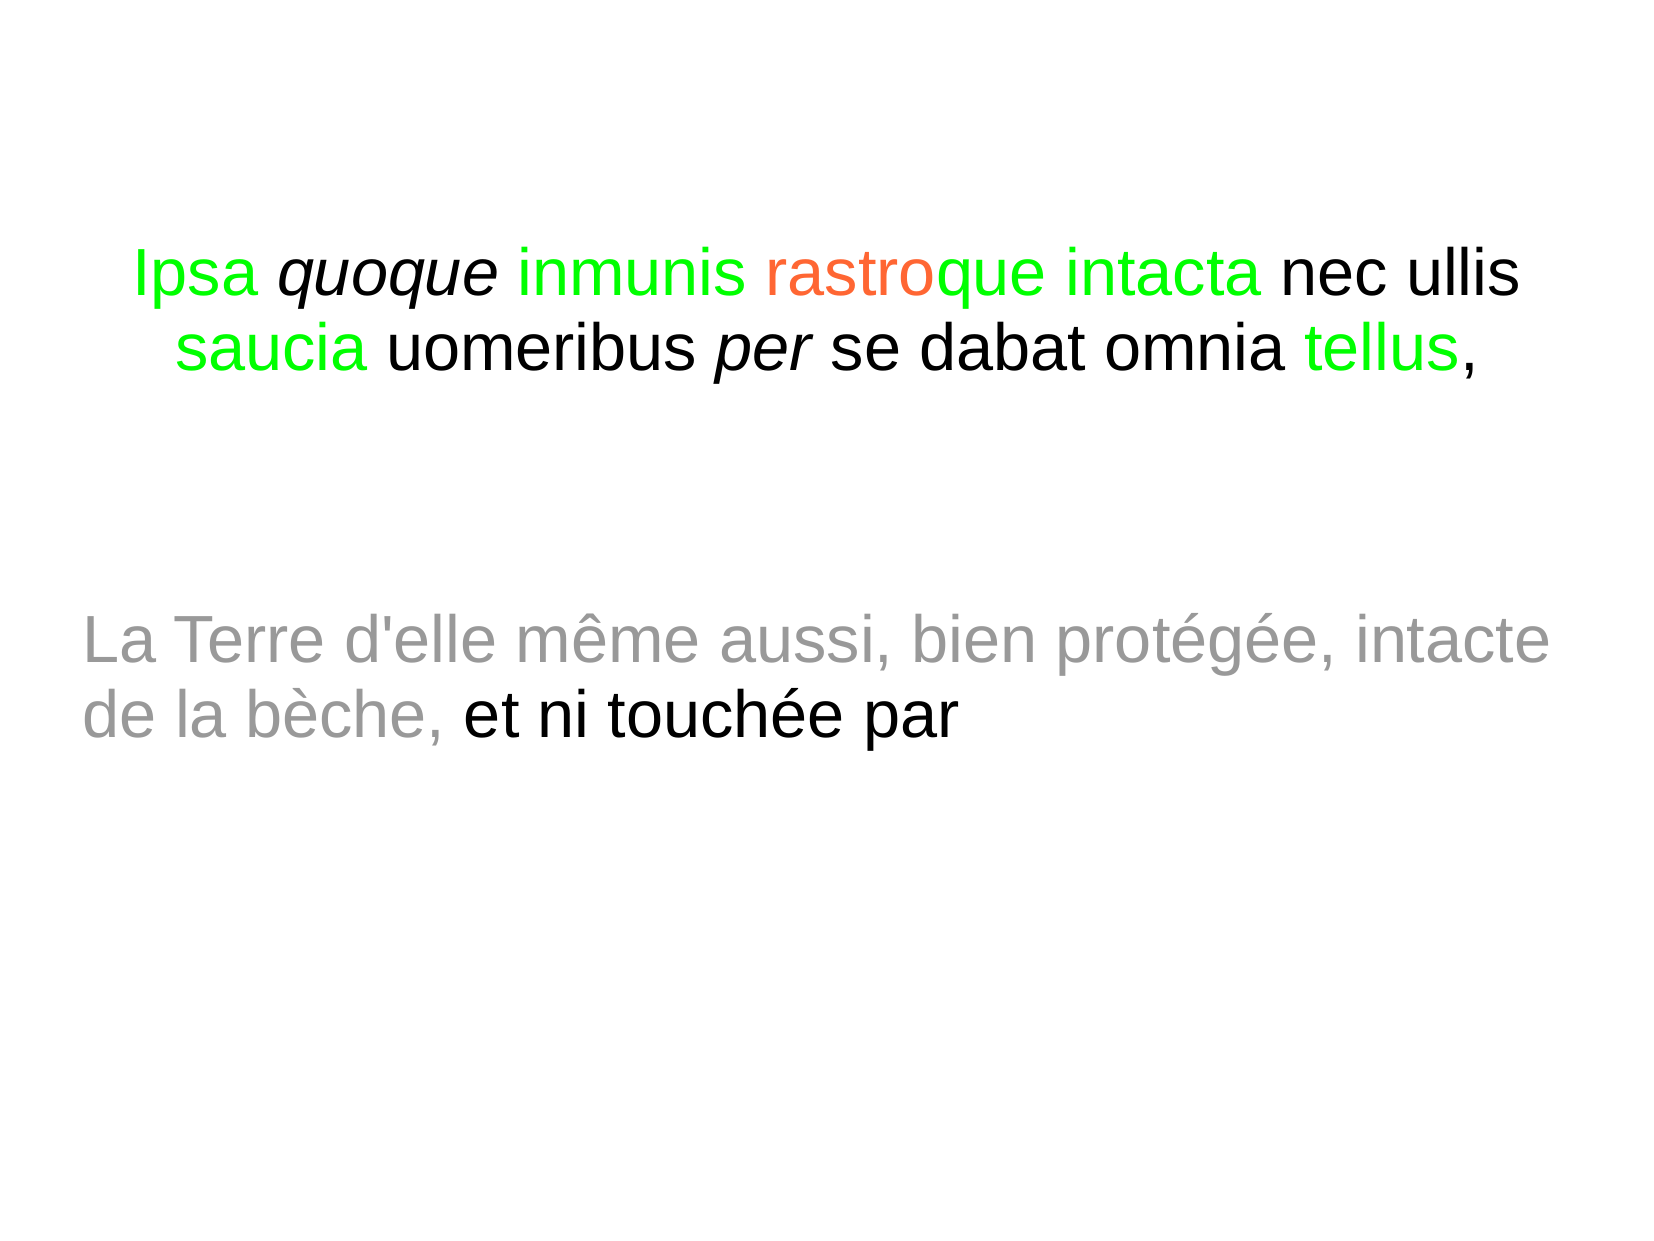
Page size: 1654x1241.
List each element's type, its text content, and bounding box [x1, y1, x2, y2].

title Ipsa quoque inmunis rastroque intacta nec ullis saucia uomeribus per se dabat omnia tellus, [82, 206, 1571, 414]
list La Terre d'elle même aussi, bien protégée, intacte de la bèche, et ni touchée par [82, 602, 1571, 1241]
